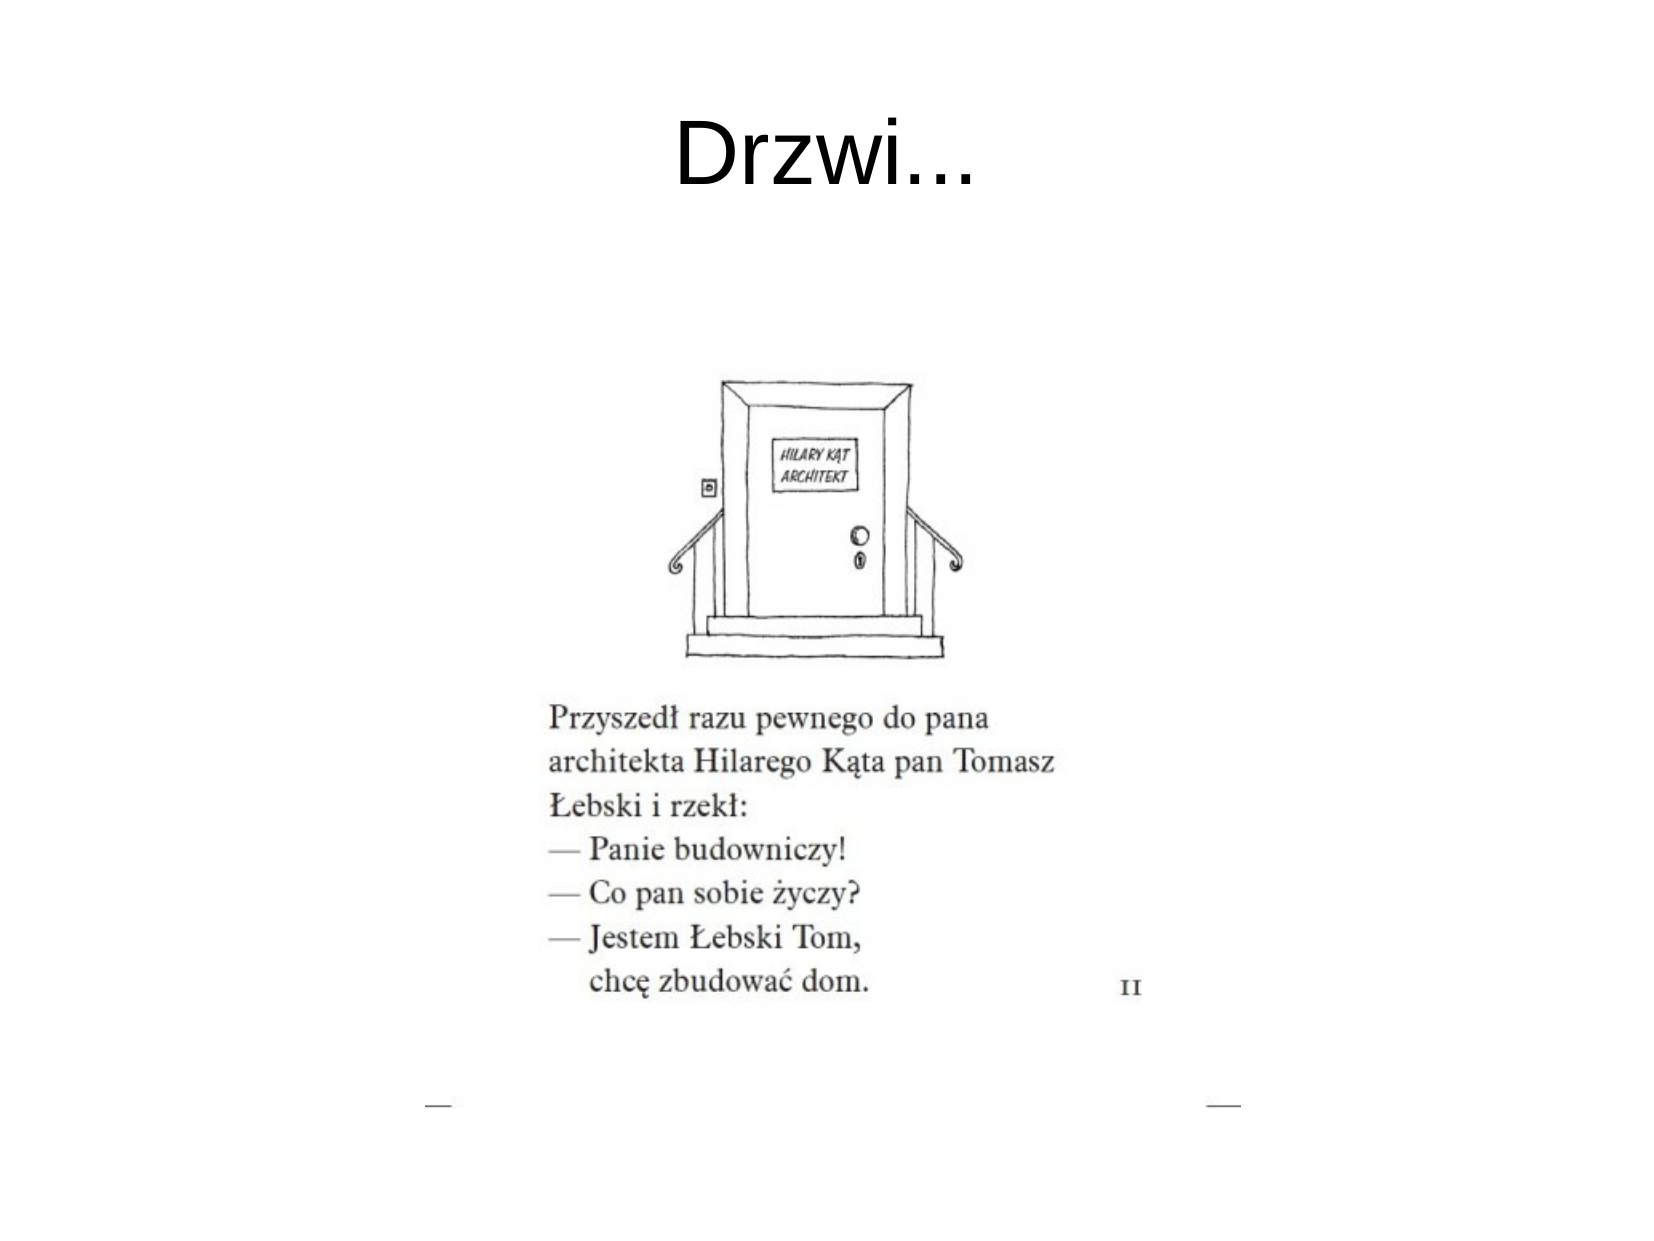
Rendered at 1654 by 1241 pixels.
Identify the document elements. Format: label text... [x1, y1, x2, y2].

title Drzwi... [82, 49, 1571, 257]
picture [425, 307, 1241, 1109]
